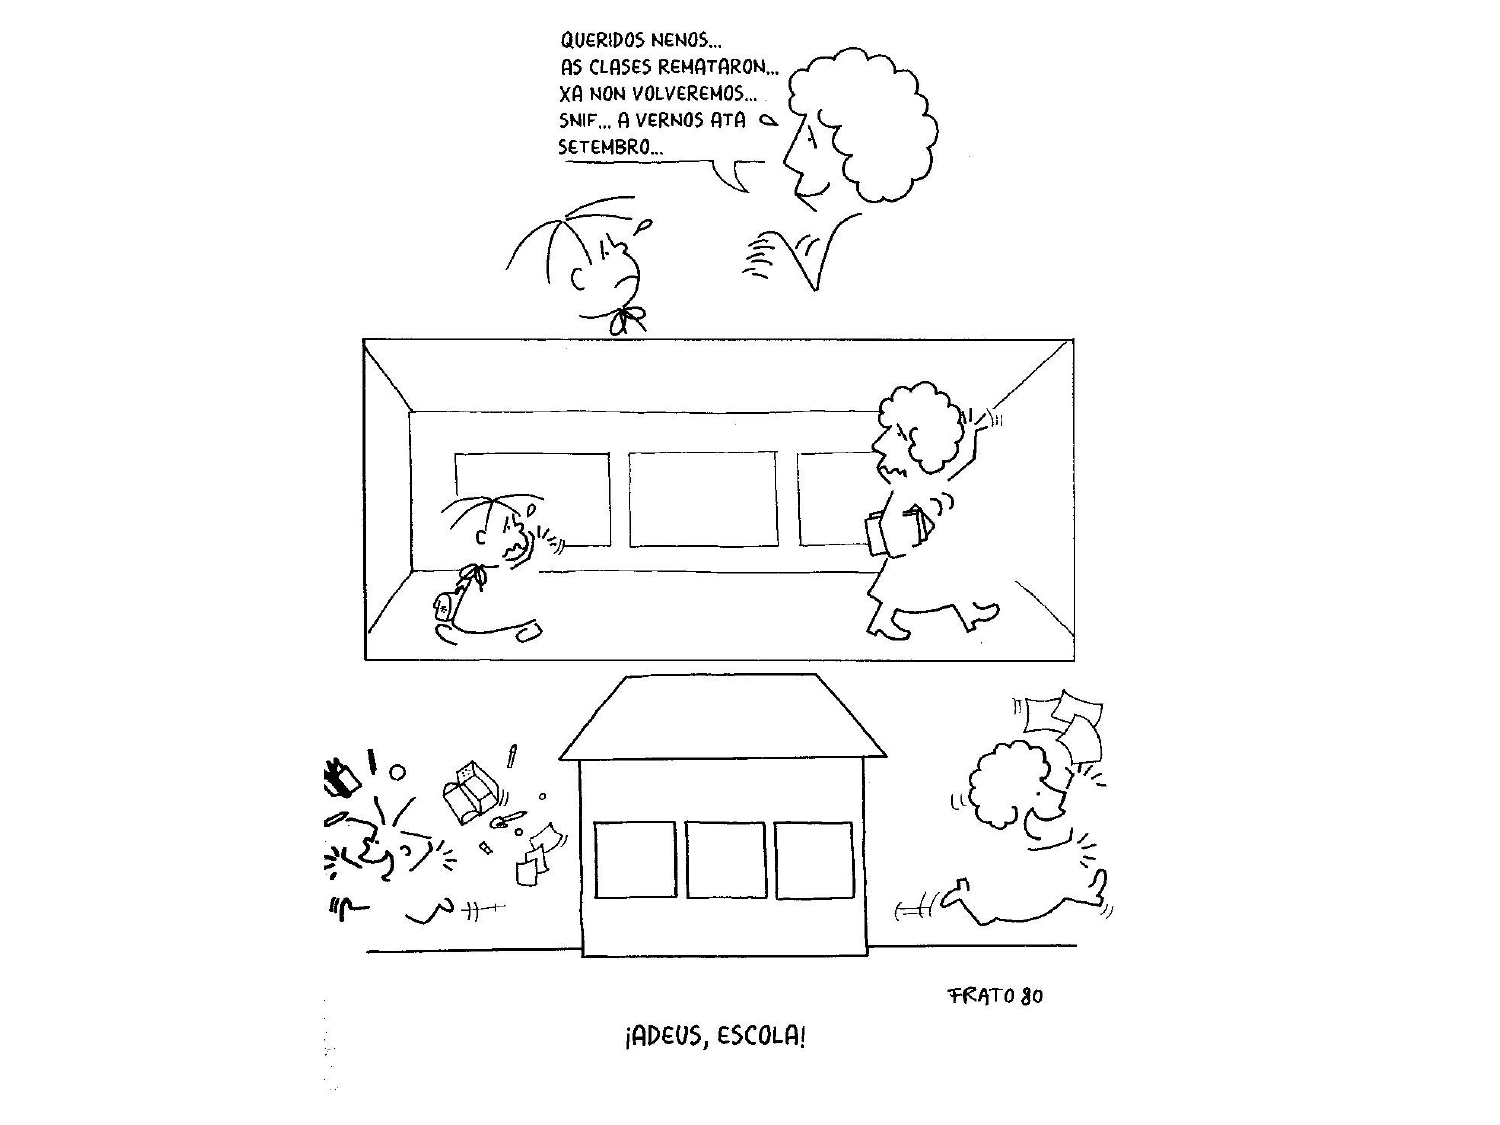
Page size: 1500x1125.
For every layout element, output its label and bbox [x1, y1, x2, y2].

picture [324, 0, 1151, 1094]
